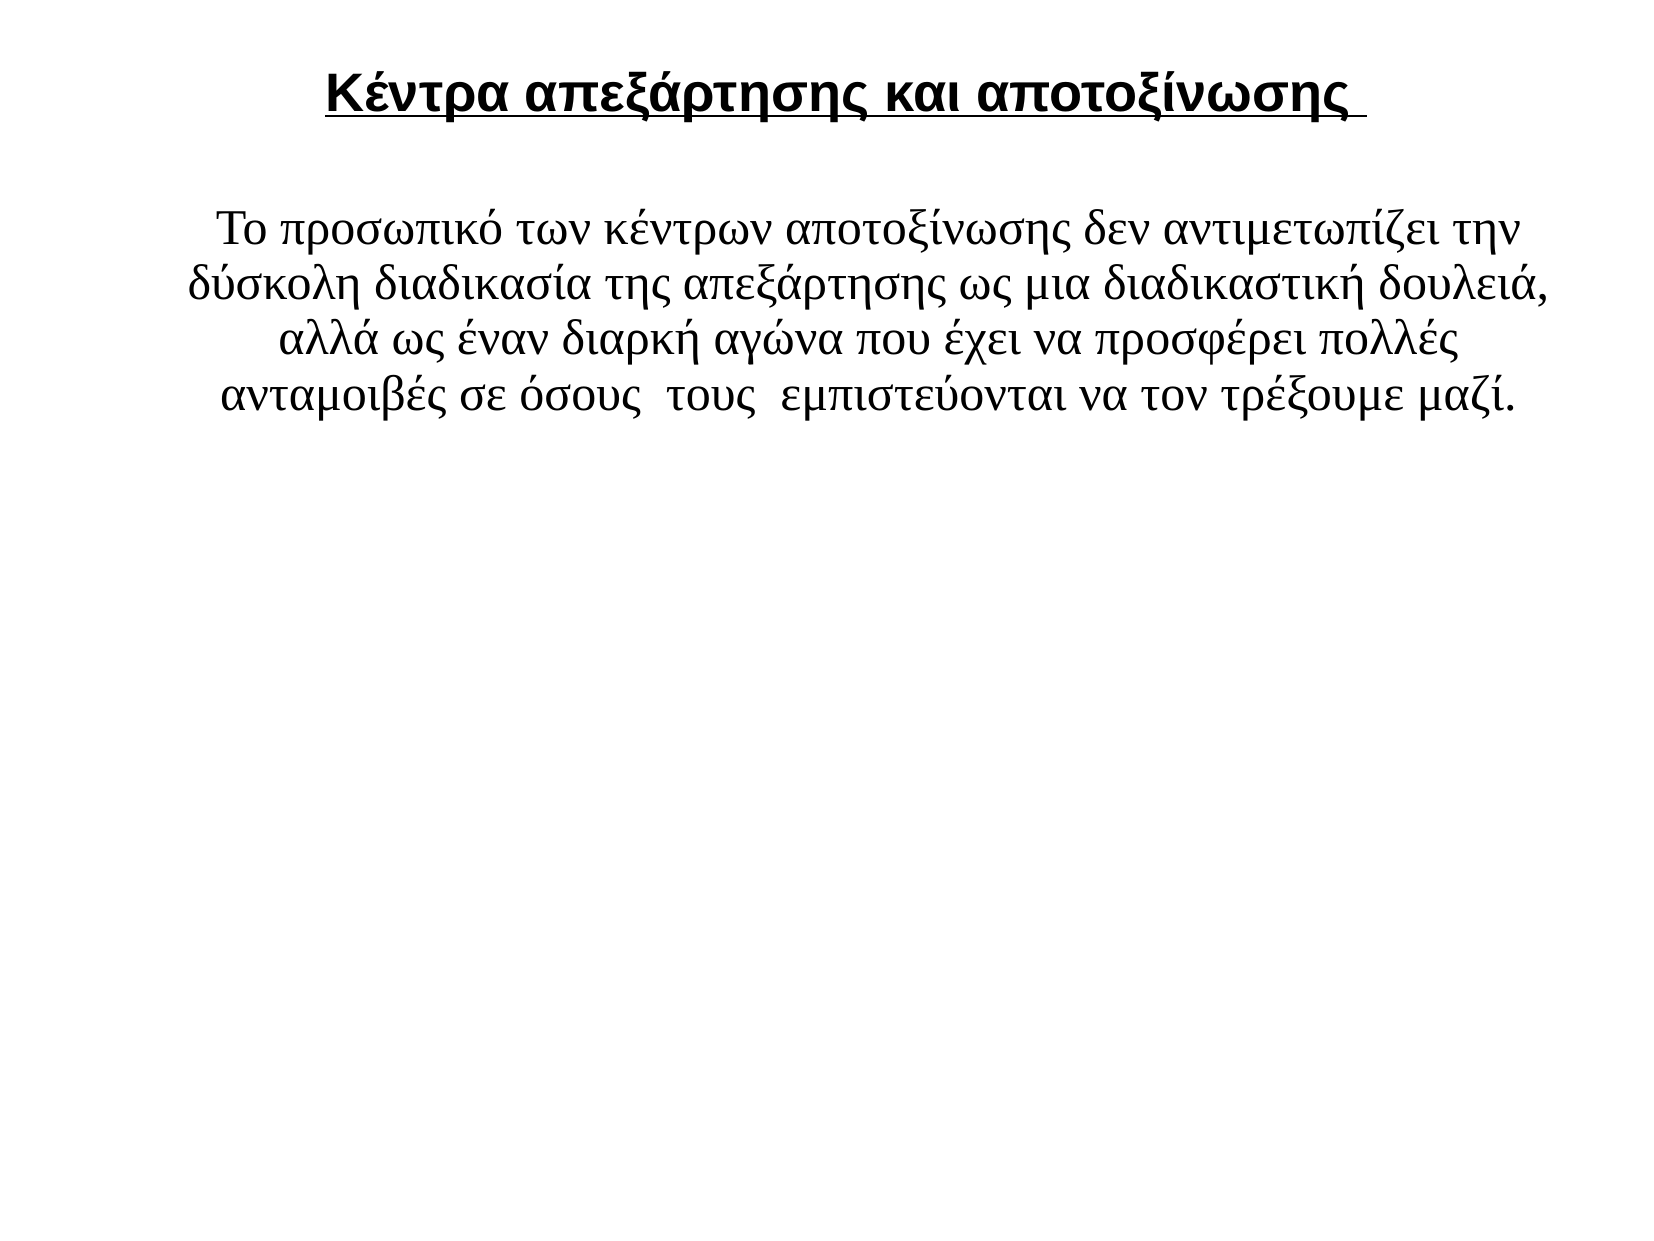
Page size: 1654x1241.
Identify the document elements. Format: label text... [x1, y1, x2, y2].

list Το προσωπικό των κέντρων αποτοξίνωσης δεν αντιμετωπίζει την δύσκολη διαδικασία της απεξάρτησης ως μια διαδικαστική δουλειά, αλλά ως έναν διαρκή αγώνα που έχει να προσφέρει πολλές ανταμοιβές σε όσους τους εμπιστεύονται να τον τρέξουμε μαζί. [25, 121, 1571, 1185]
title Κέντρα απεξάρτησης και αποτοξίνωσης [25, 32, 1597, 154]
